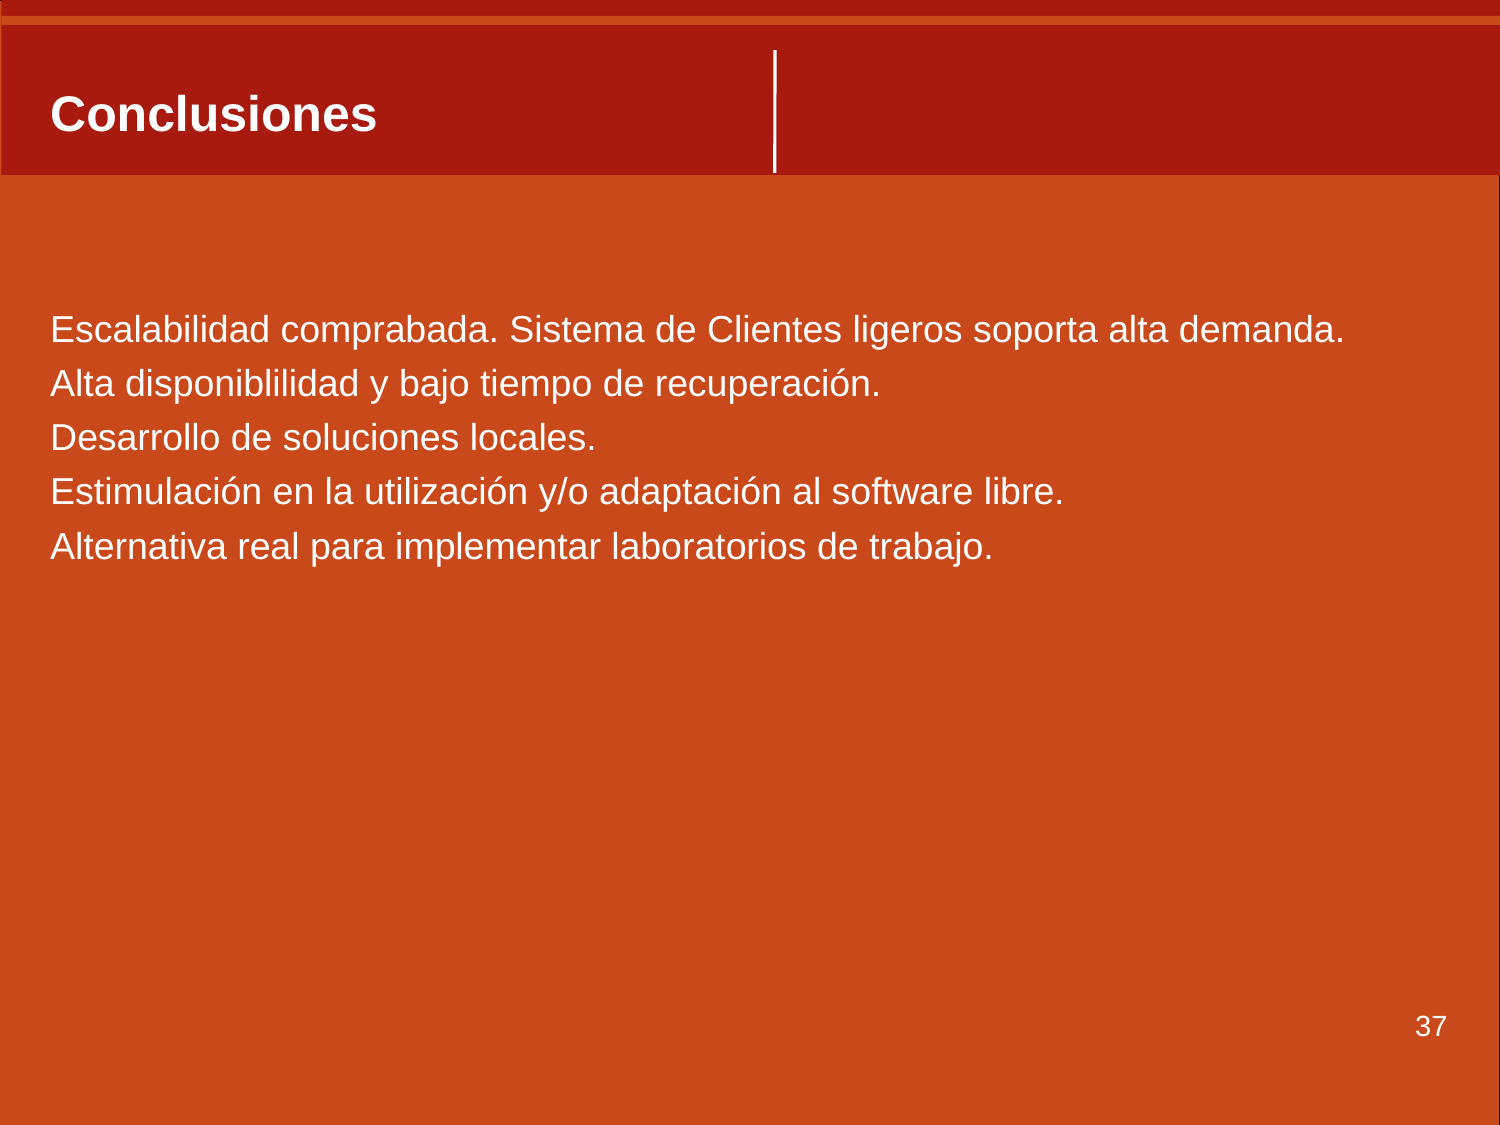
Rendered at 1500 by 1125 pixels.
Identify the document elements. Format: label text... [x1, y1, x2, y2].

list Escalabilidad comprabada. Sistema de Clientes ligeros soporta alta demanda. Alta disponiblilidad y bajo tiempo de recuperación. Desarrollo de soluciones locales. Estimulación en la utilización y/o adaptación al software libre. Alternativa real para implementar laboratorios de trabajo. [50, 200, 1450, 988]
title Conclusiones [50, 60, 751, 164]
